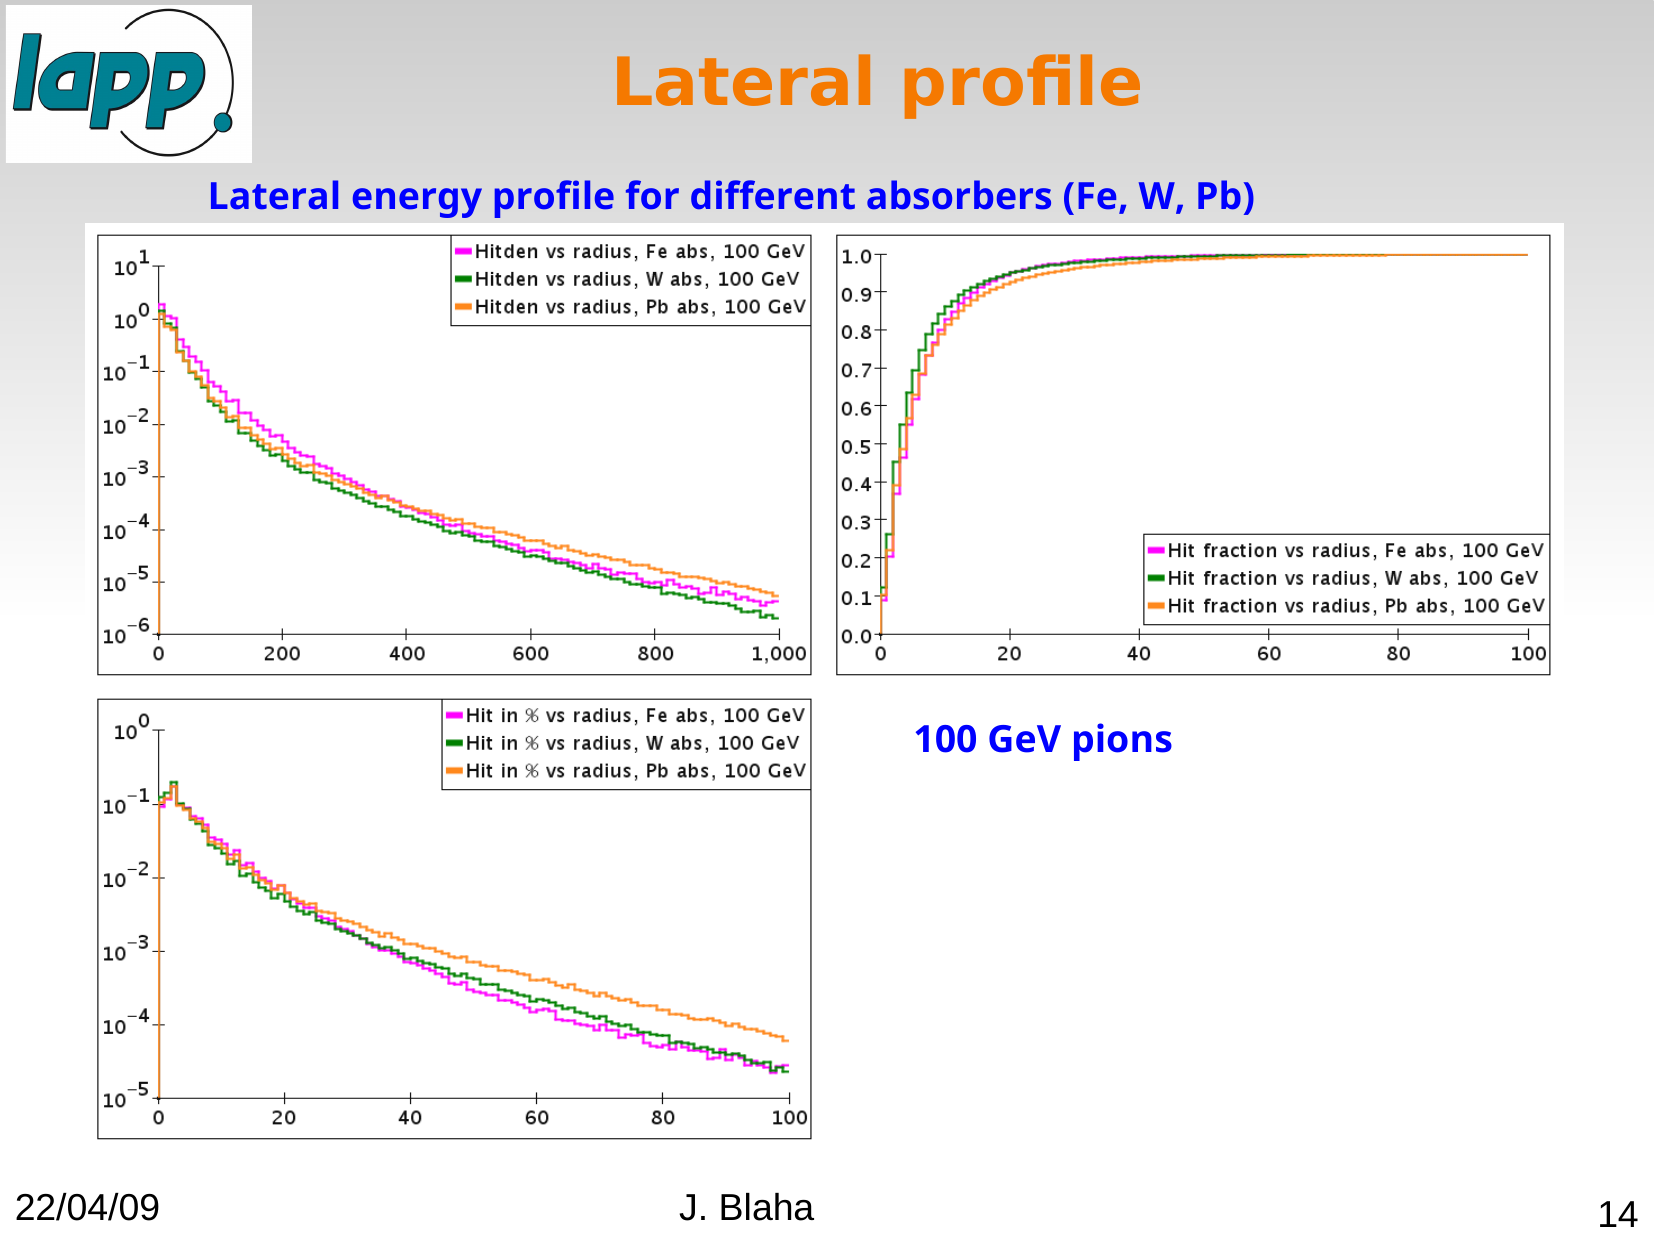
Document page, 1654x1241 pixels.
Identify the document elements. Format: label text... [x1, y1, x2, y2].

title Lateral profile [148, 8, 1654, 157]
text_box Lateral energy profile for different absorbers (Fe, W, Pb) [192, 164, 1430, 223]
text_box 100 GeV pions [898, 708, 1441, 778]
text_box 22/04/09 [0, 1179, 177, 1241]
text_box 3 [1575, 1186, 1654, 1241]
picture [85, 223, 1564, 1151]
picture [5, 5, 252, 163]
text_box J. Blaha [653, 1179, 1000, 1241]
